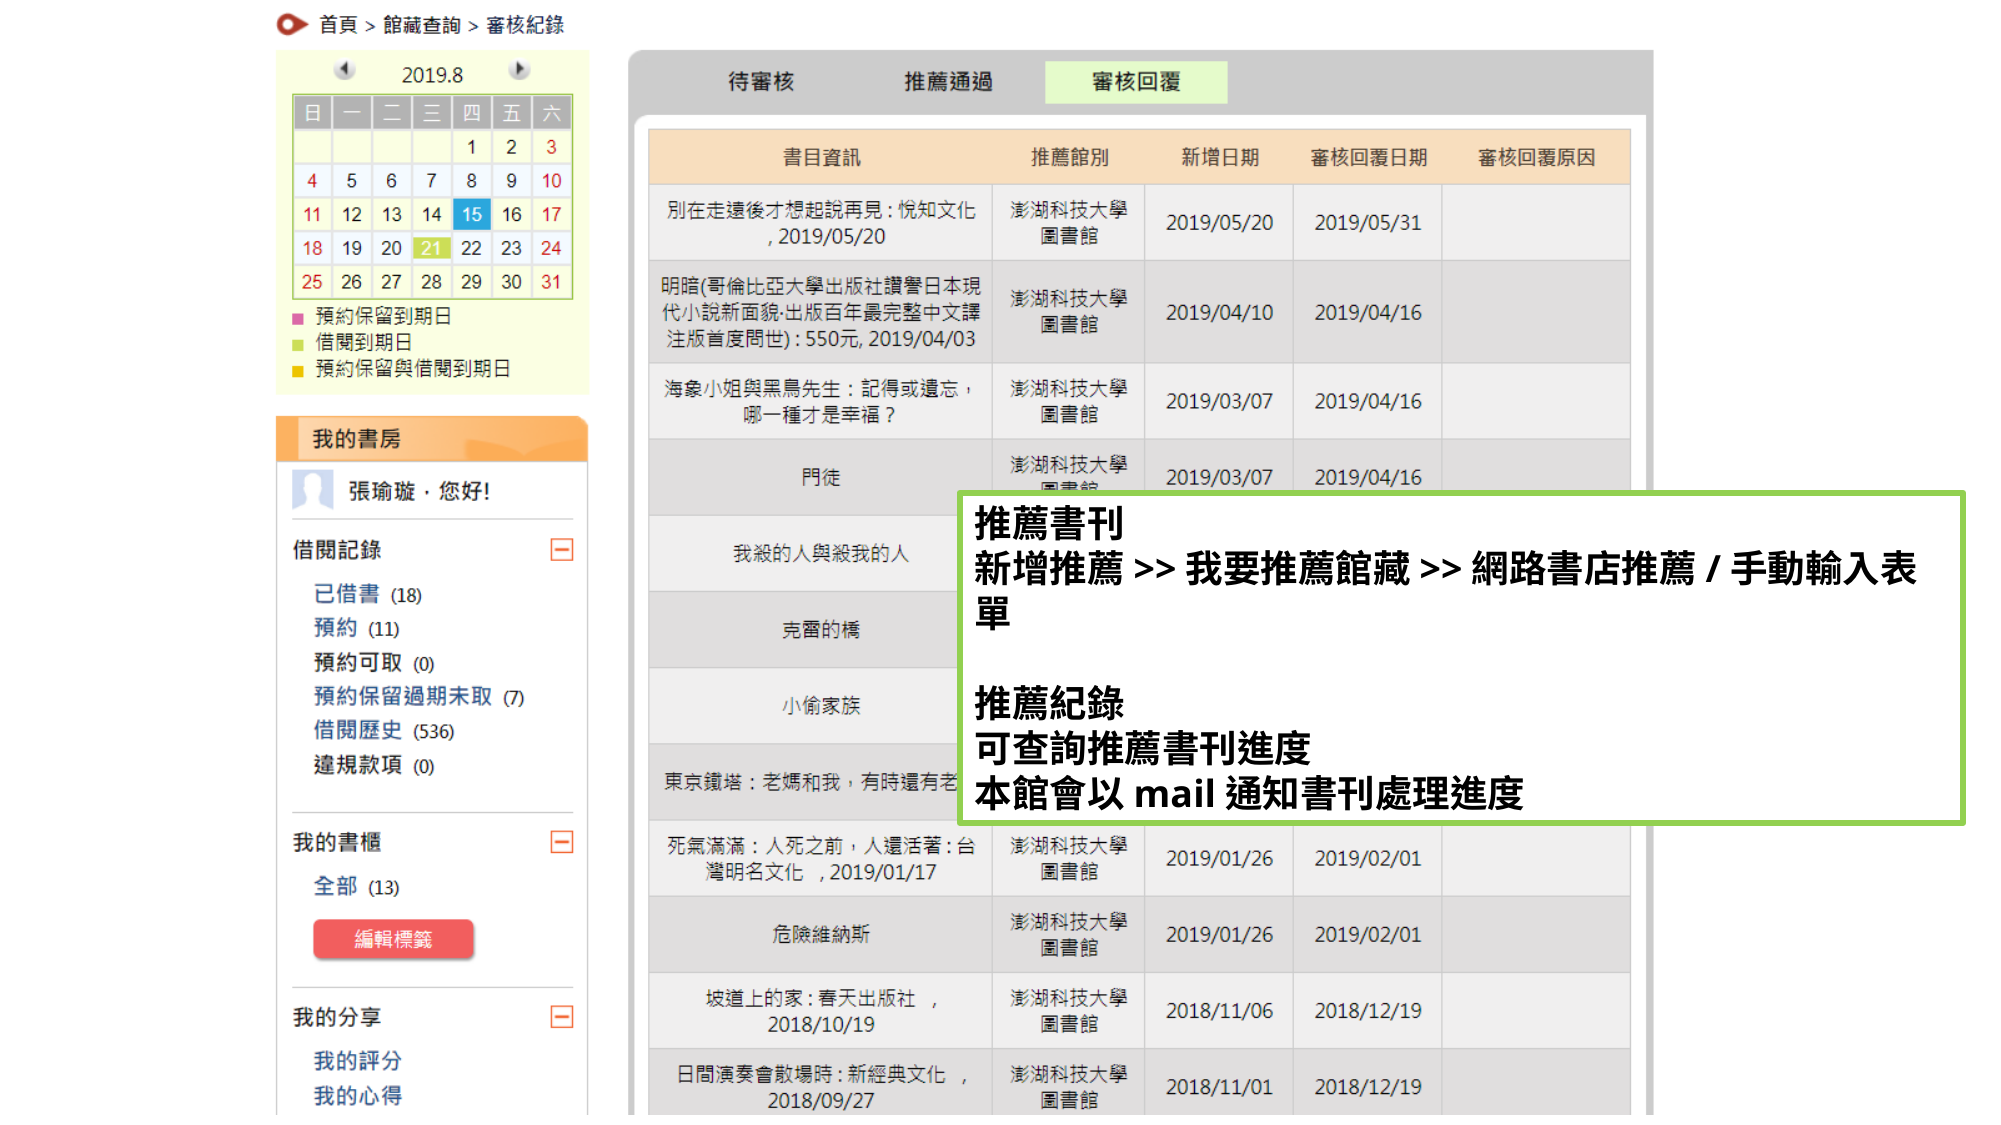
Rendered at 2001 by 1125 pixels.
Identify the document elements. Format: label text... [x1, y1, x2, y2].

picture [254, 0, 1726, 1115]
text_box 推薦書刊 新增推薦>>我要推薦館藏>>網路書店推薦/手動輸入表單 推薦紀錄 可查詢推薦書刊進度 本館會以mail通知書刊處理進度 [959, 492, 1964, 781]
